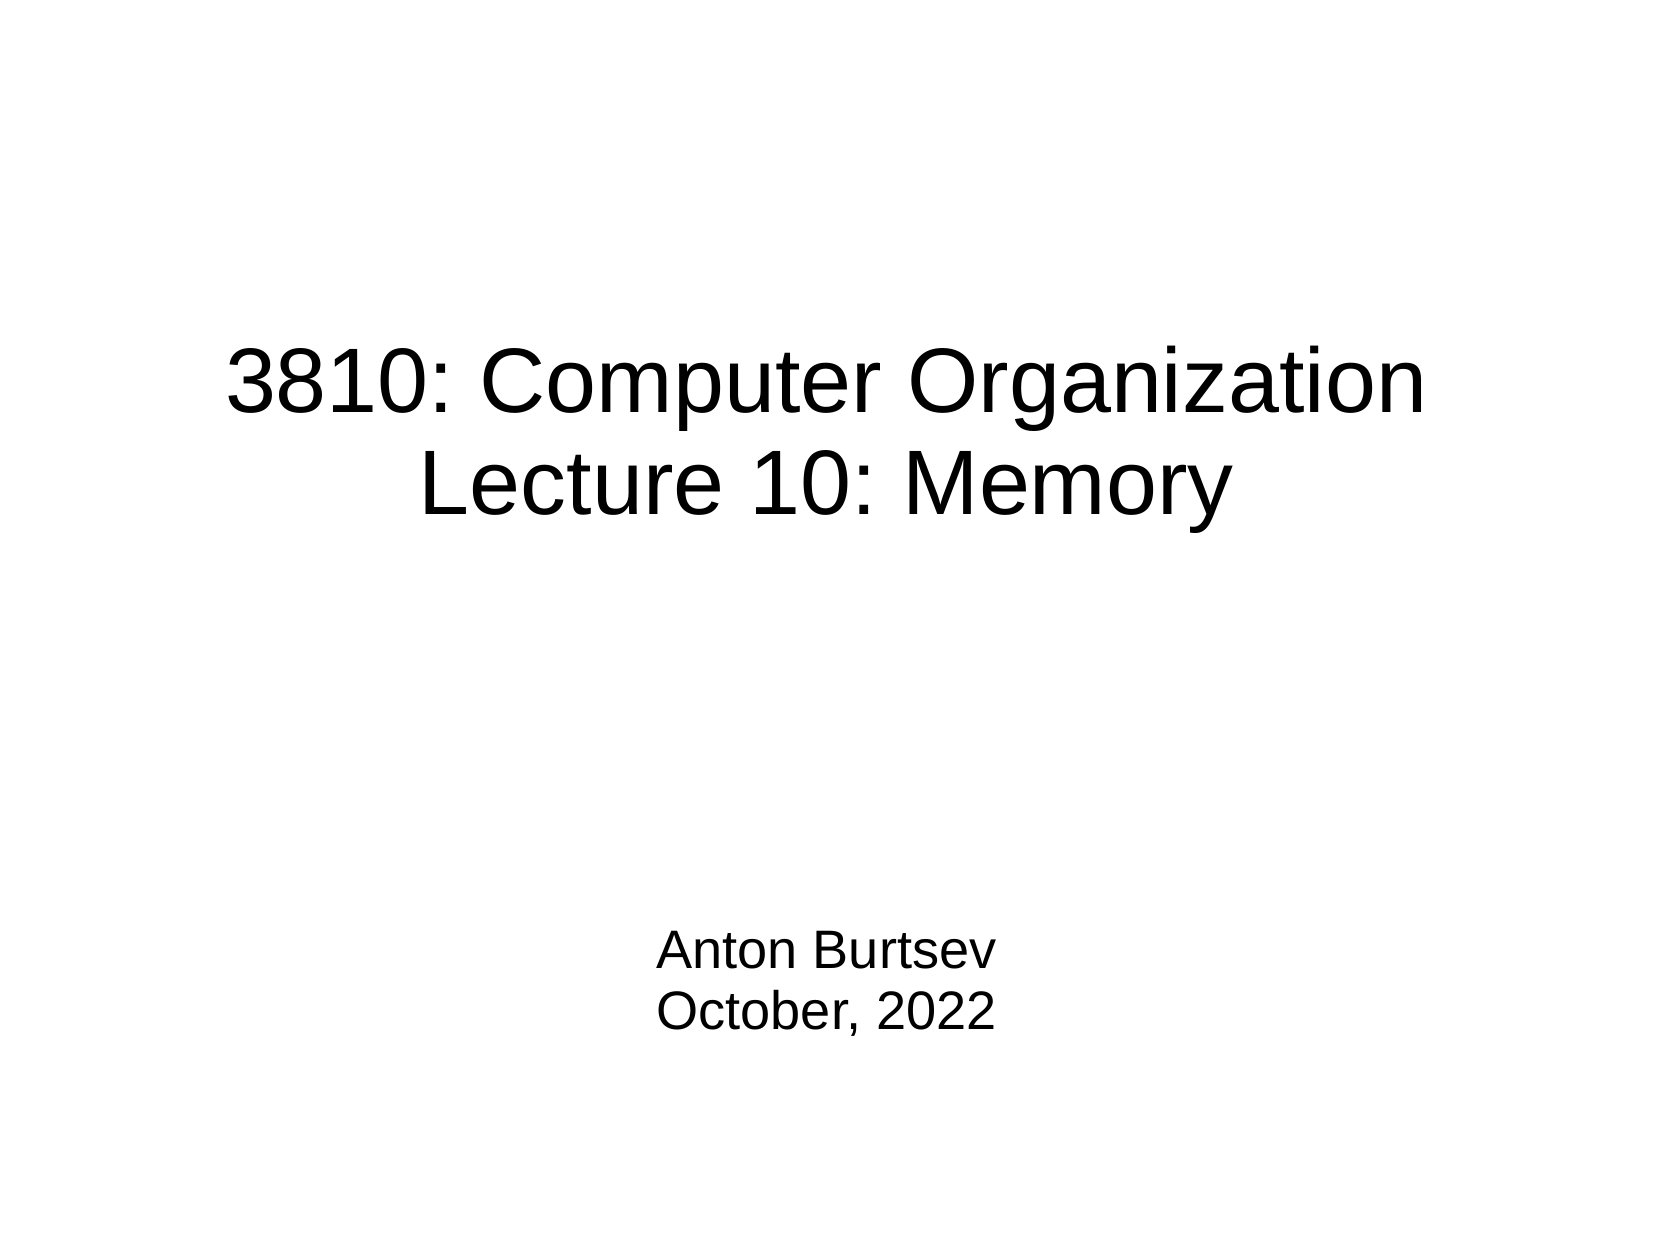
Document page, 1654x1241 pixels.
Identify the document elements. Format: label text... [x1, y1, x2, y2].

subtitle Anton Burtsev October, 2022 [82, 637, 1571, 1109]
title 3810: Computer Organization Lecture 10: Memory [82, 113, 1571, 637]
